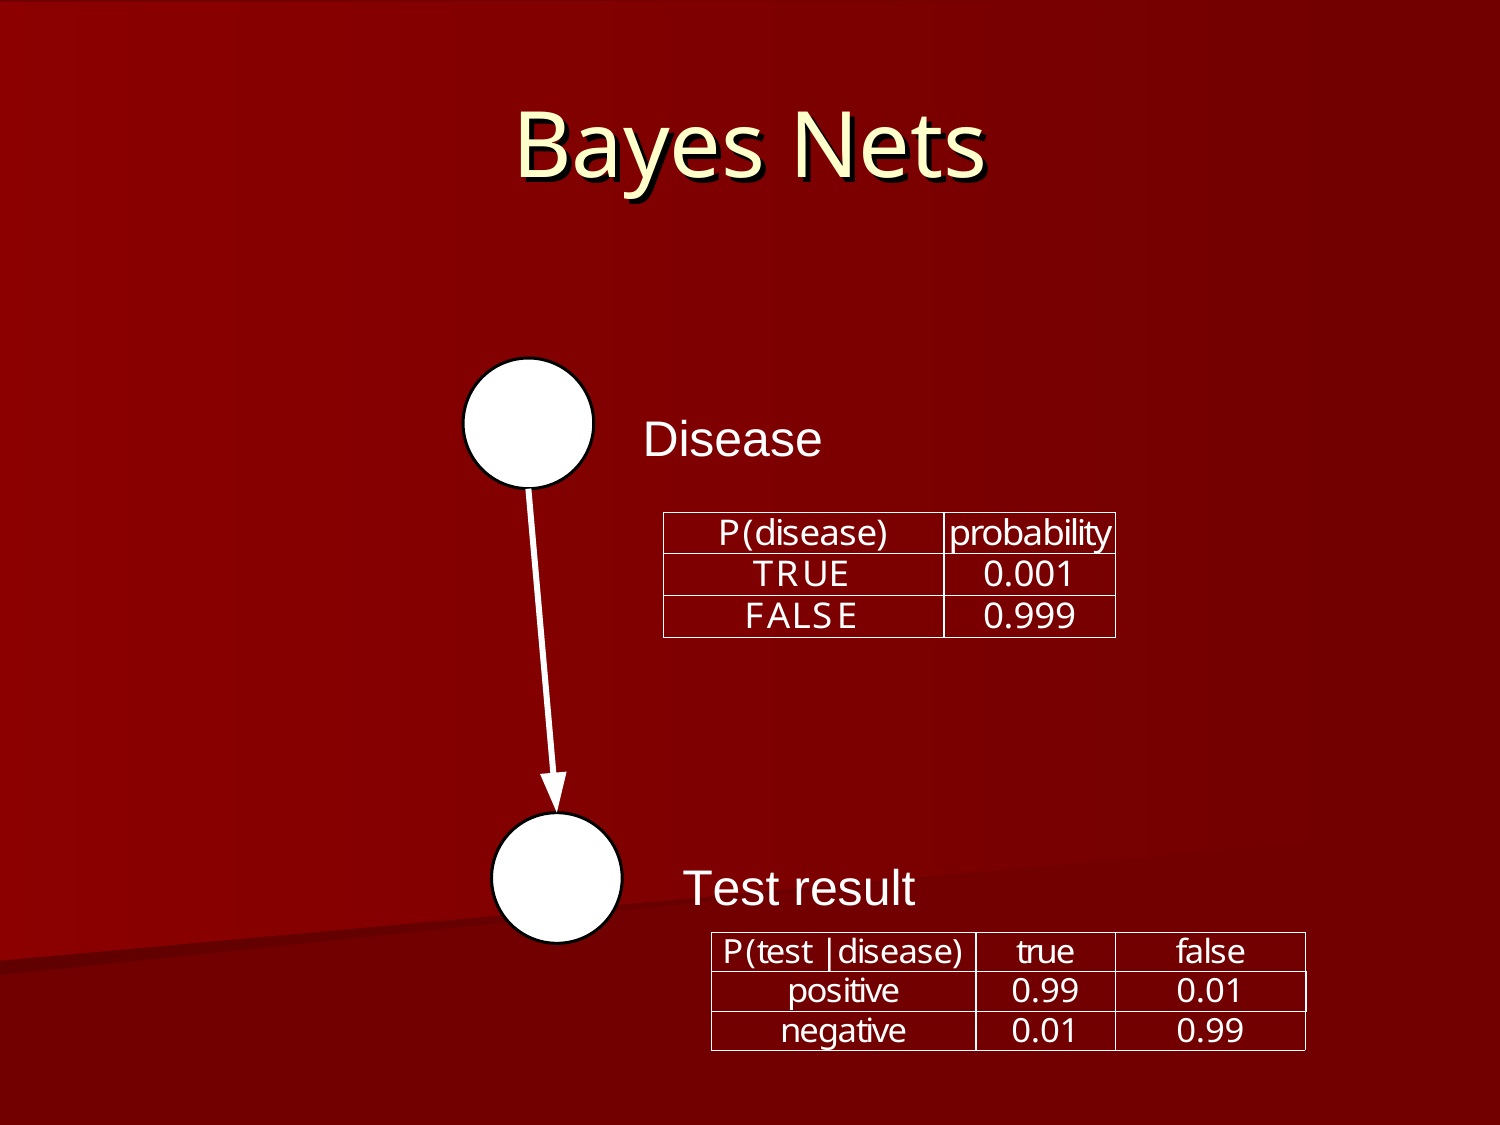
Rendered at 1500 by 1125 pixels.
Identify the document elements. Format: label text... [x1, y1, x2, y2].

text_box Disease [627, 403, 838, 474]
text_box [491, 812, 623, 944]
text_box [463, 357, 594, 489]
chart [661, 510, 1319, 654]
chart [709, 931, 1307, 1066]
title Bayes Nets [112, 7, 1388, 278]
text_box Test result [667, 852, 931, 923]
